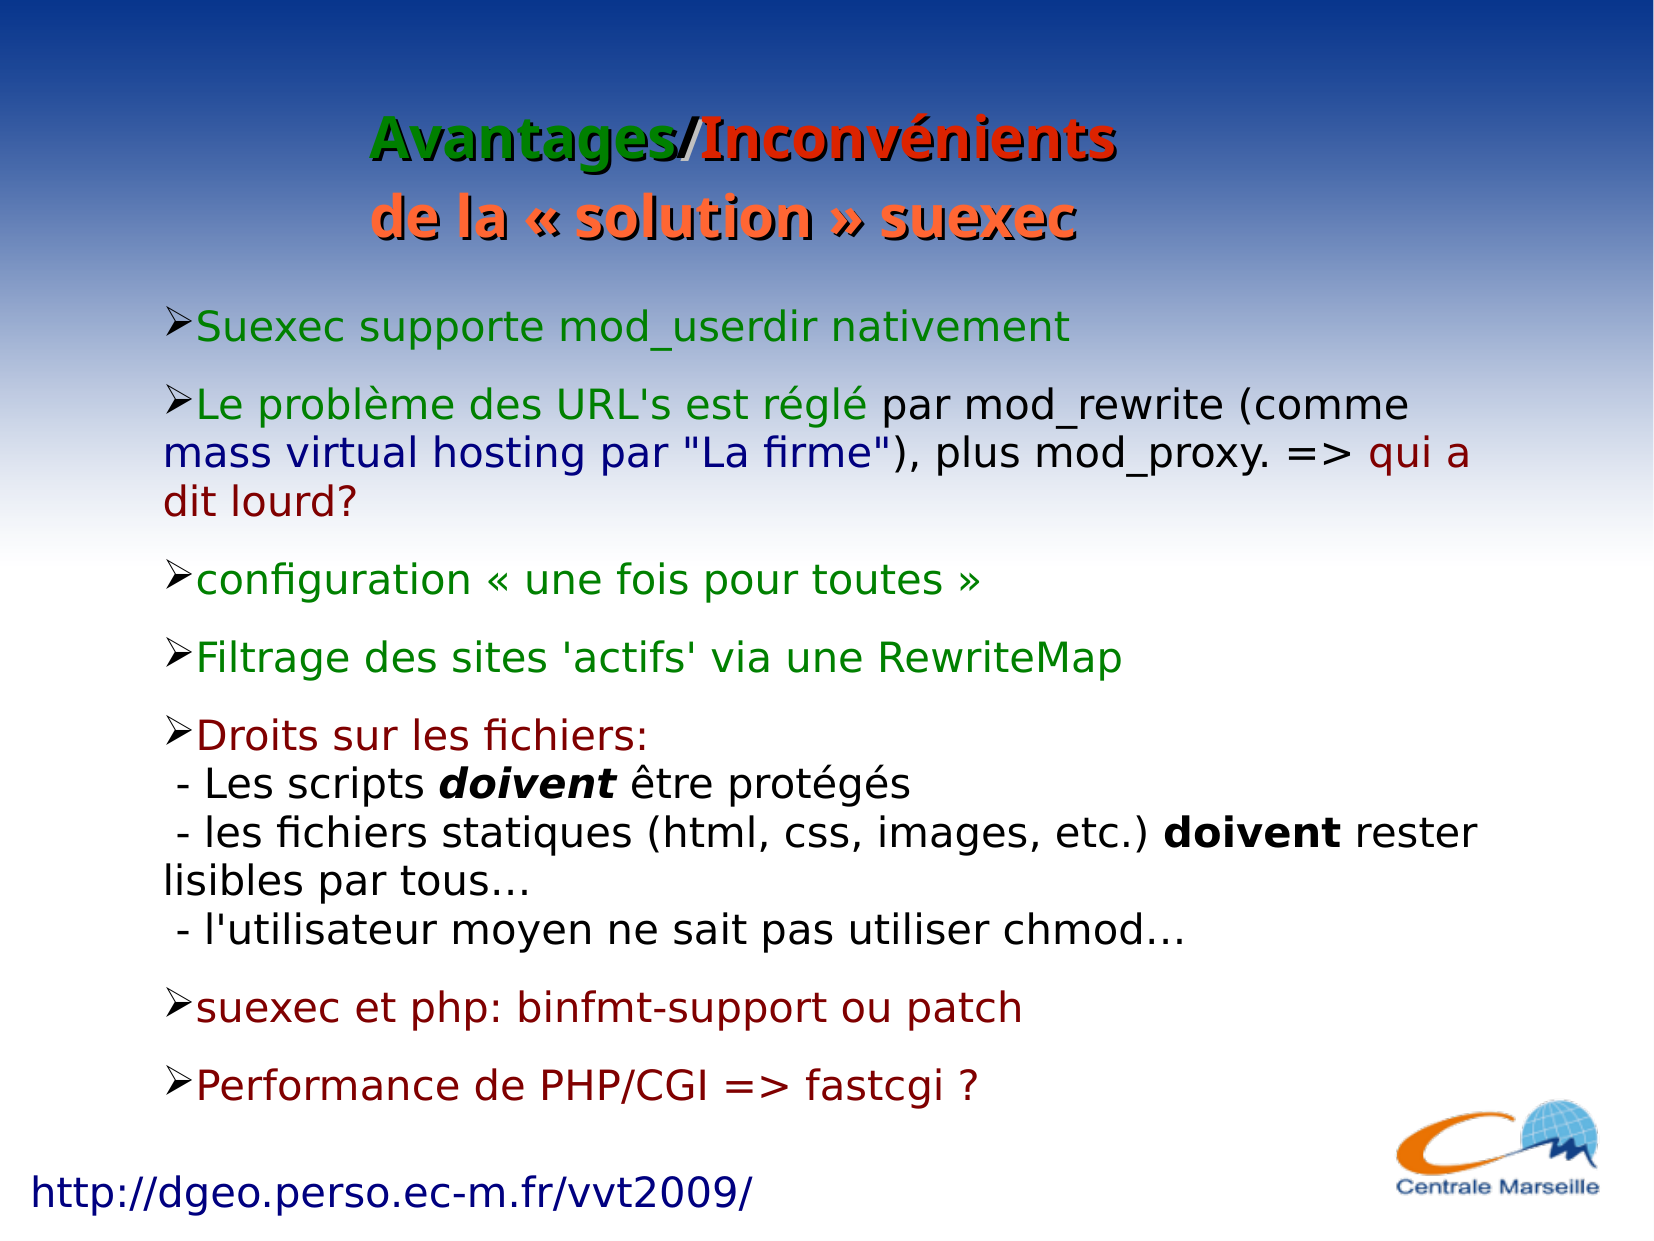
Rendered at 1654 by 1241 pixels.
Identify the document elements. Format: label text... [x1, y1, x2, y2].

text_box Avantages/Inconvénients de la « solution » suexec [354, 88, 1329, 251]
text_box Suexec supporte mod_userdir nativement Le problème des URL's est réglé par mod_rewrite (comme mass virtual hosting par "La firme"), plus mod_proxy. => qui a dit lourd? configuration « une fois pour toutes » Filtrage des sites 'actifs' via une RewriteMap Droits sur les fichiers: - Les scripts doivent être protégés - les fichiers statiques (html, css, images, etc.) doivent rester lisibles par tous… - l'utilisateur moyen ne sait pas utiliser chmod… suexec et php: binfmt-support ou patch Performance de PHP/CGI => fastcgi ? [147, 295, 1536, 1118]
picture [0, 0, 1654, 1241]
text_box http://dgeo.perso.ec-m.fr/vvt2009/ [15, 1161, 782, 1232]
